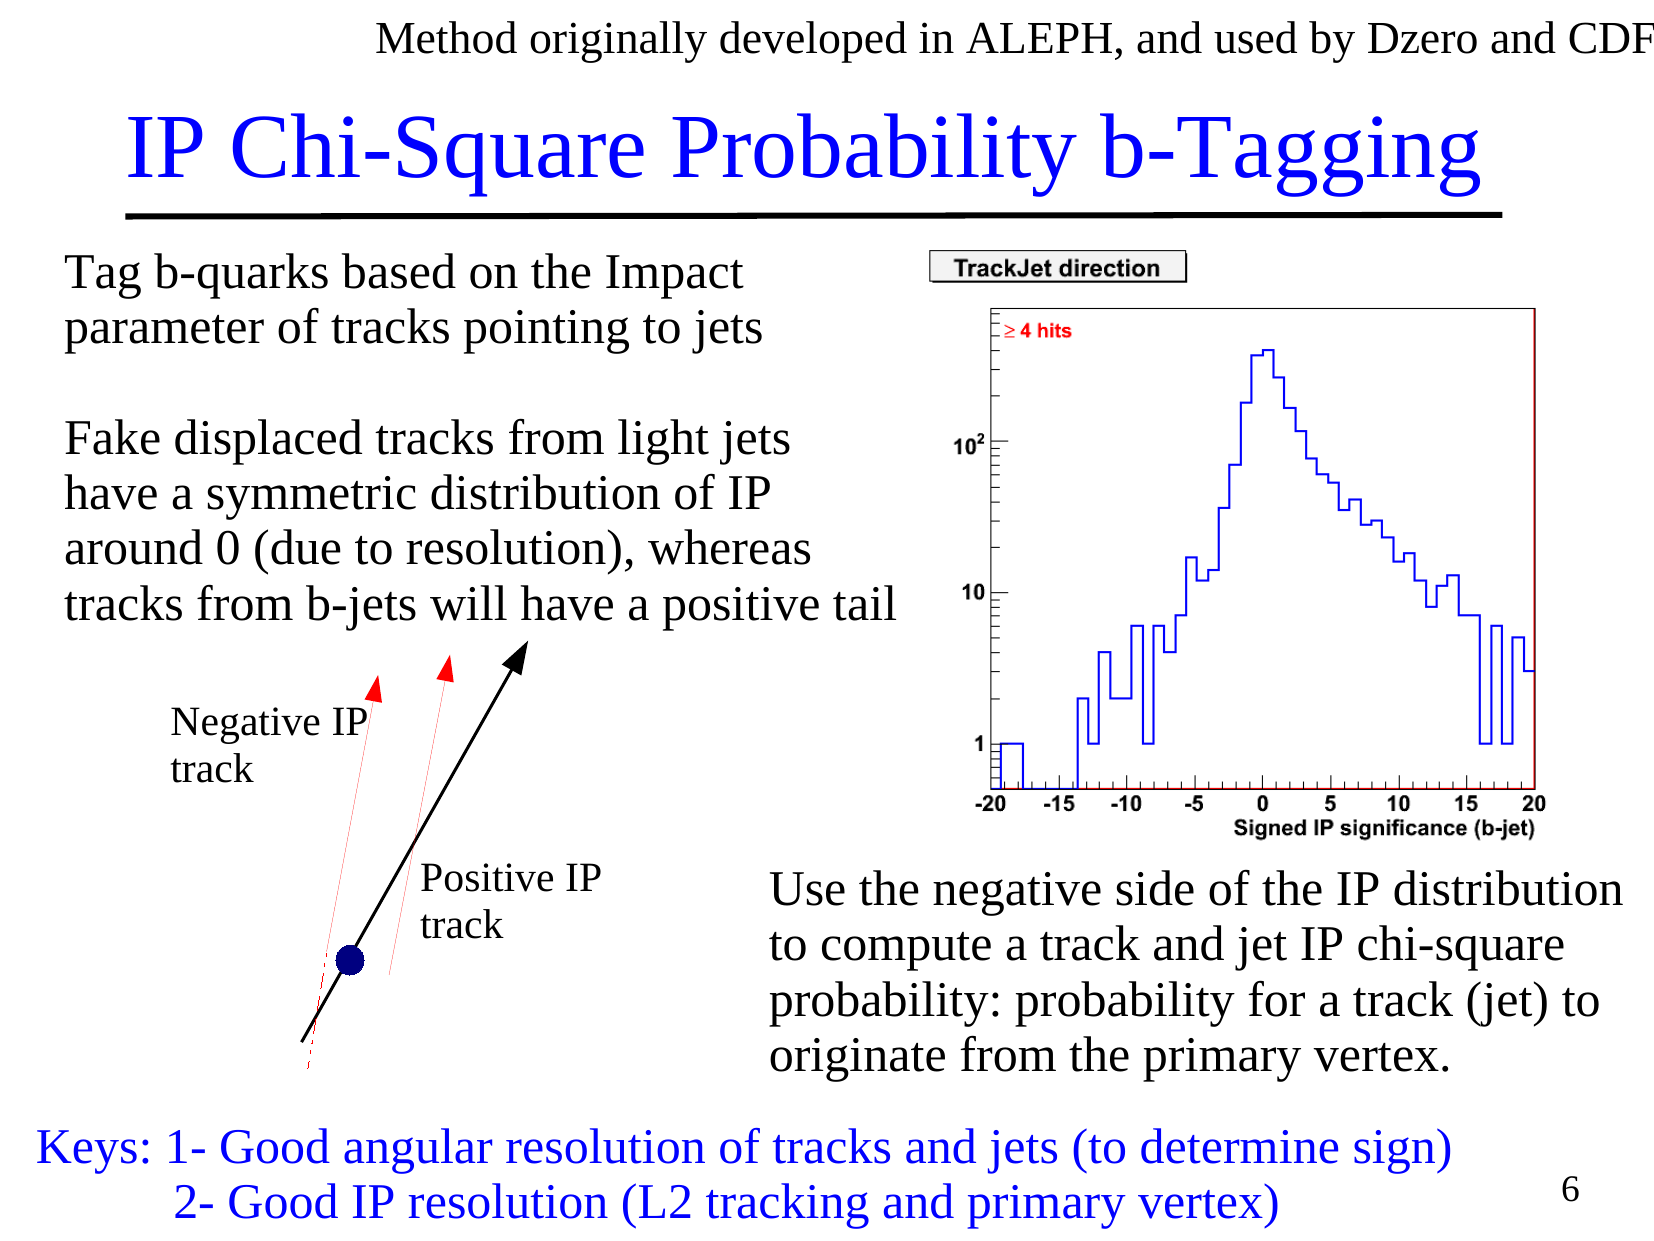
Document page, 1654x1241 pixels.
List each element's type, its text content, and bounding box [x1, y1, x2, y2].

text_box Tag b-quarks based on the Impact parameter of tracks pointing to jets Fake displaced tracks from light jets have a symmetric distribution of IP around 0 (due to resolution), whereas tracks from b-jets will have a positive tail [64, 243, 880, 631]
text_box Keys: 1- Good angular resolution of tracks and jets (to determine sign) 2- Good IP resolution (L2 tracking and primary vertex) [35, 1118, 1426, 1230]
text_box Positive IP track [420, 854, 603, 948]
text_box Use the negative side of the IP distribution to compute a track and jet IP chi-square probability: probability for a track (jet) to originate from the primary vertex. [768, 861, 1608, 1083]
text_box IP Chi-Square Probability b-Tagging [125, 95, 1592, 211]
text_box Method originally developed in ALEPH, and used by Dzero and CDF. [375, 12, 1641, 64]
text_box Negative IP track [170, 698, 369, 792]
text_box [335, 945, 365, 976]
picture [923, 248, 1603, 850]
